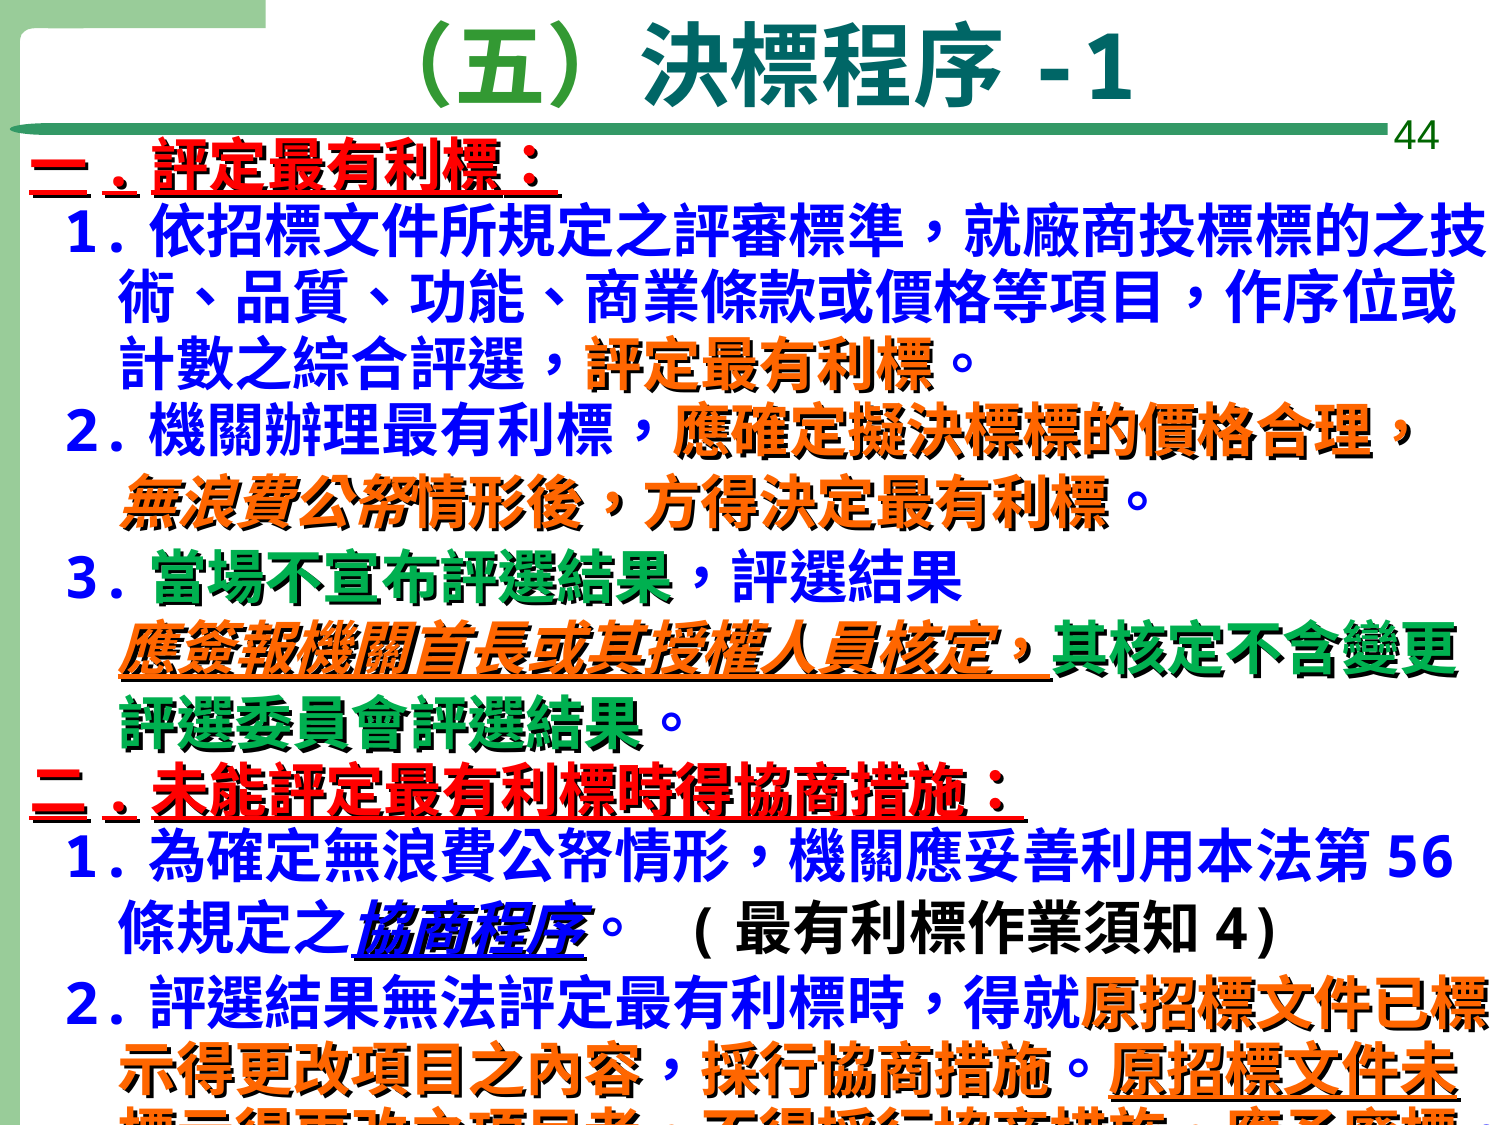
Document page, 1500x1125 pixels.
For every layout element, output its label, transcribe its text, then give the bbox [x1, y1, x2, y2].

text_box 一.評定最有利標： 1.依招標文件所規定之評審標準，就廠商投標標的之技術、品質、功能、商業條款或價格等項目，作序位或計數之綜合評選，評定最有利標。 2.機關辦理最有利標，應確定擬決標標的價格合理，無浪費公帑情形後，方得決定最有利標。 3.當場不宣布評選結果，評選結果應簽報機關首長或其授權人員核定，其核定不含變更評選委員會評選結果。 二.未能評定最有利標時得協商措施： 1.為確定無浪費公帑情形，機關應妥善利用本法第56條規定之協商程序。 (最有利標作業須知4) 2.評選結果無法評定最有利標時，得就原招標文件已標示得更改項目之內容，採行協商措施。原招標文件未標示得更改之項目者，不得採行協商措施，應予廢標。 [29, 125, 1500, 1125]
title （五）決標程序-1 [0, 0, 1500, 138]
